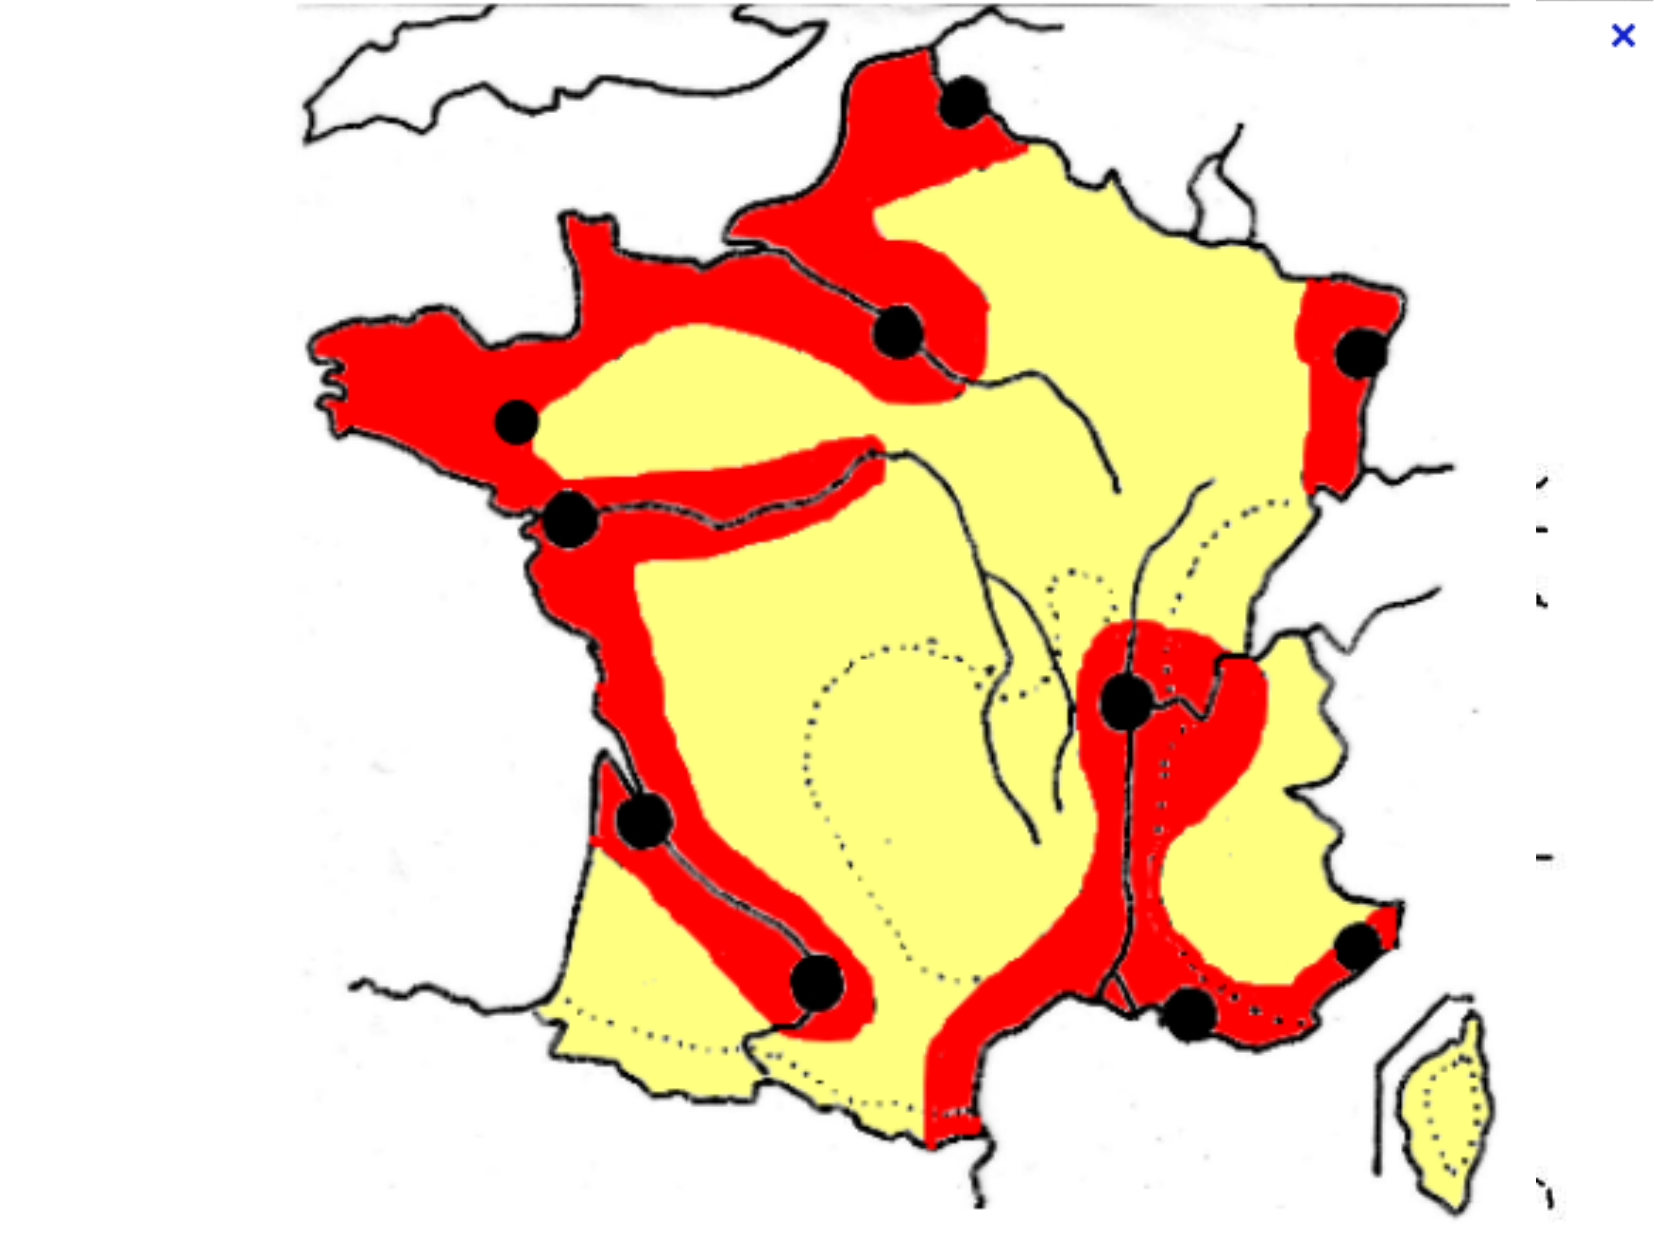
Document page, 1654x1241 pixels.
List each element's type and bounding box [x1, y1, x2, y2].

picture [295, 0, 1654, 1241]
